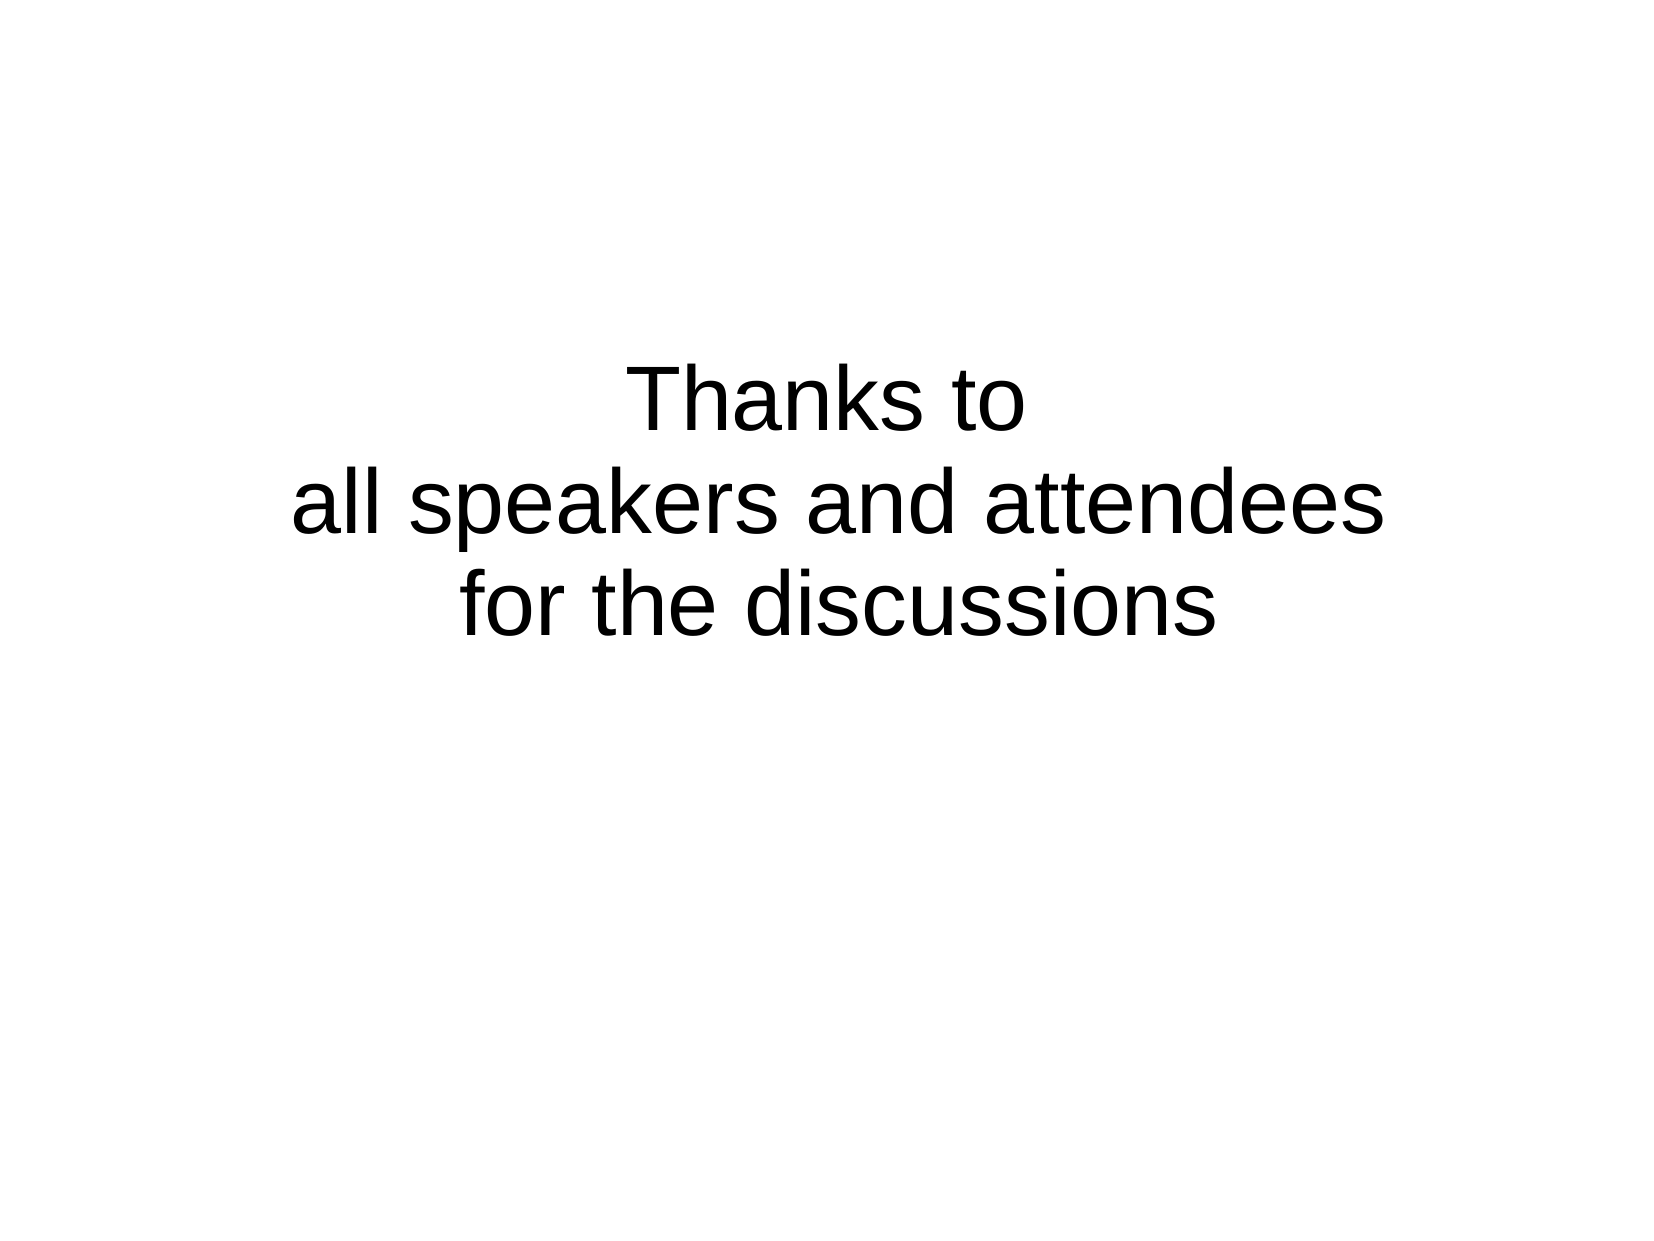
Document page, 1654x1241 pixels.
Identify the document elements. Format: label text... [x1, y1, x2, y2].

title Thanks to all speakers and attendees for the discussions [82, 347, 1571, 656]
